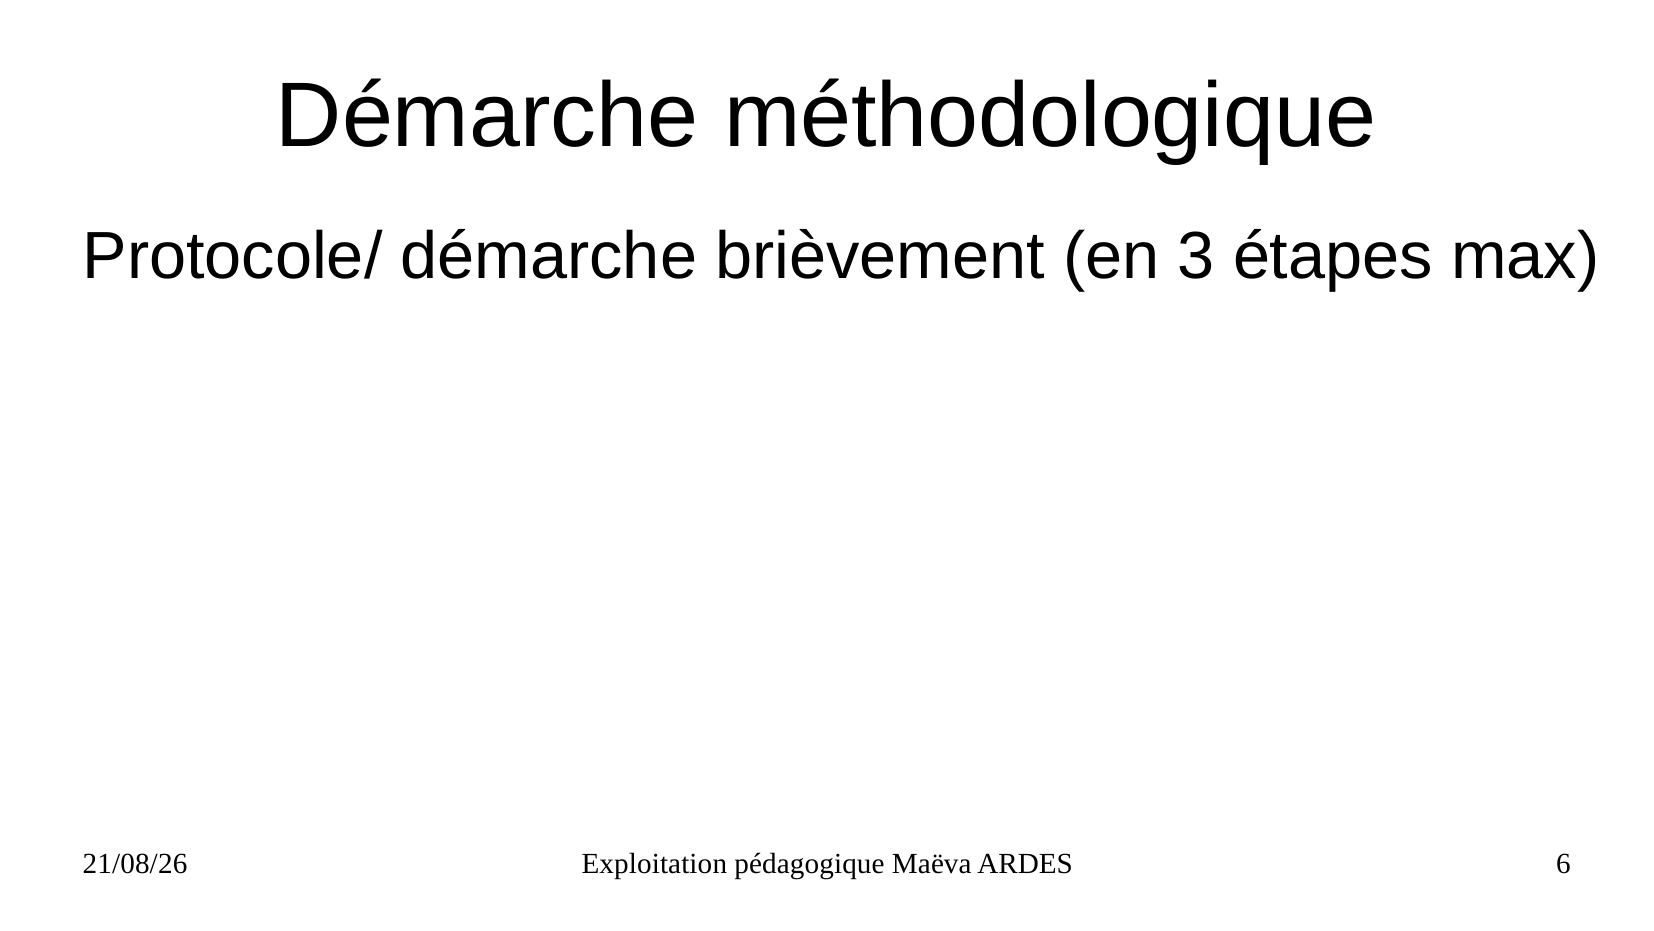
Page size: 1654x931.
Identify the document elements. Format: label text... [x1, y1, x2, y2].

list Protocole/ démarche brièvement (en 3 étapes max) [11, 217, 1619, 839]
title Démarche méthodologique [82, 37, 1571, 193]
